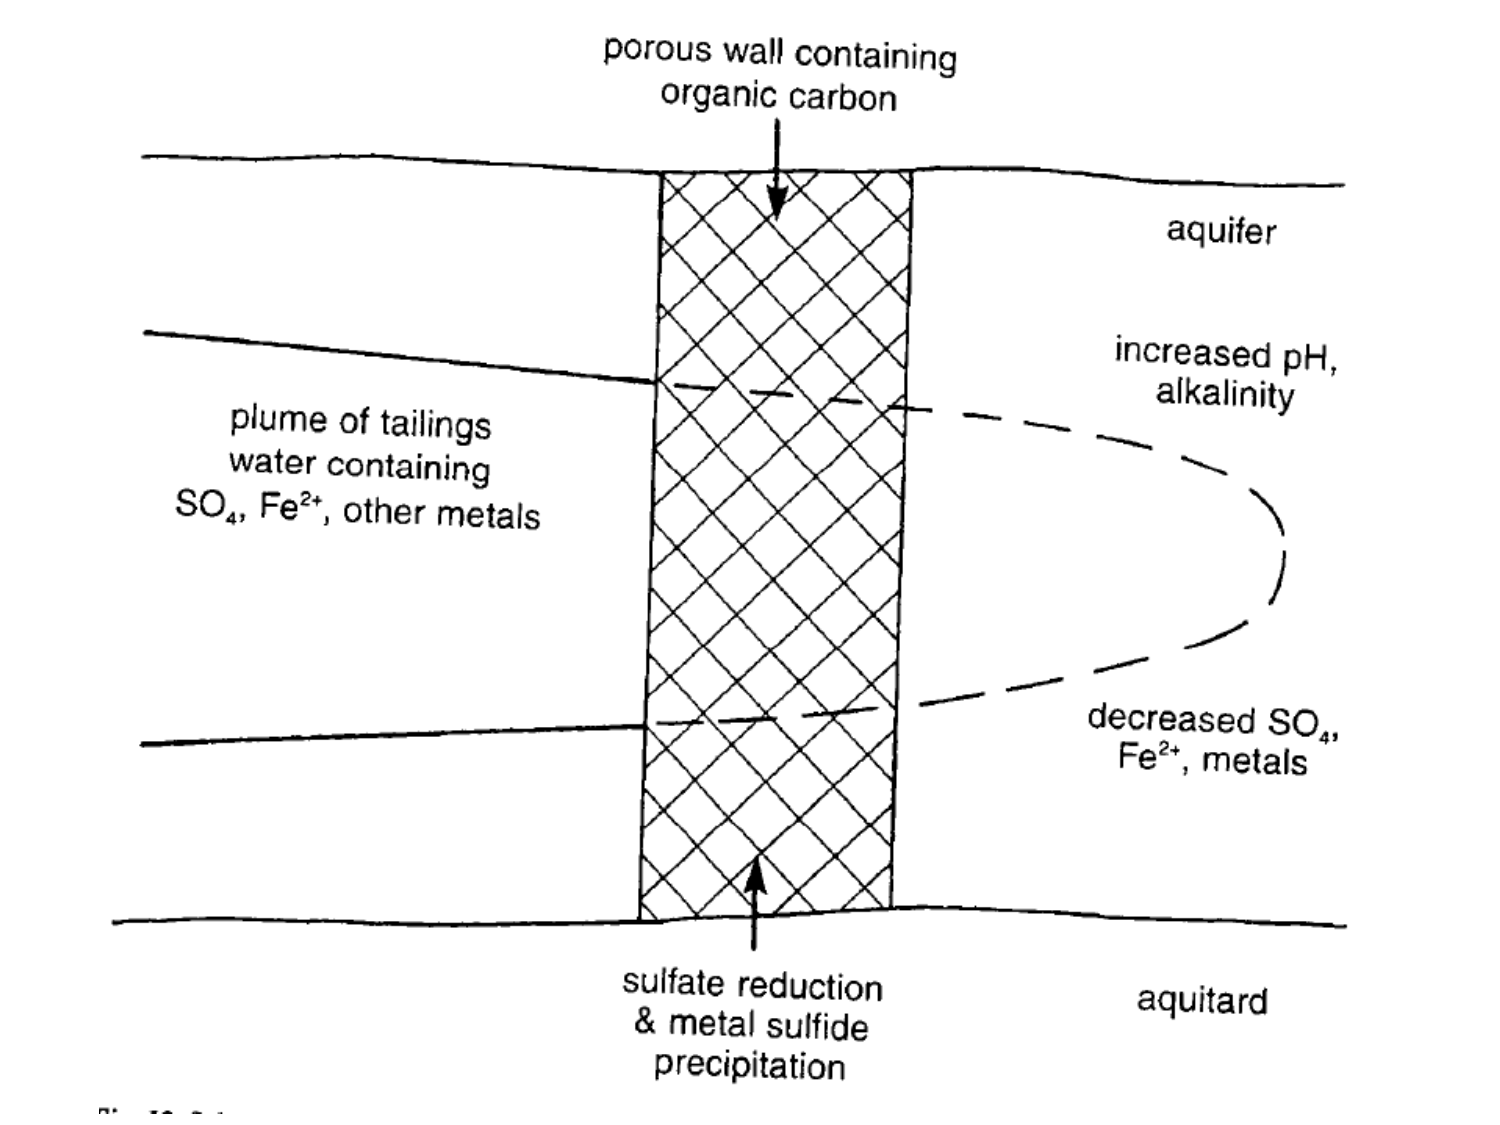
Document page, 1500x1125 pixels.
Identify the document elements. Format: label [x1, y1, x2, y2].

picture [99, 11, 1402, 1114]
